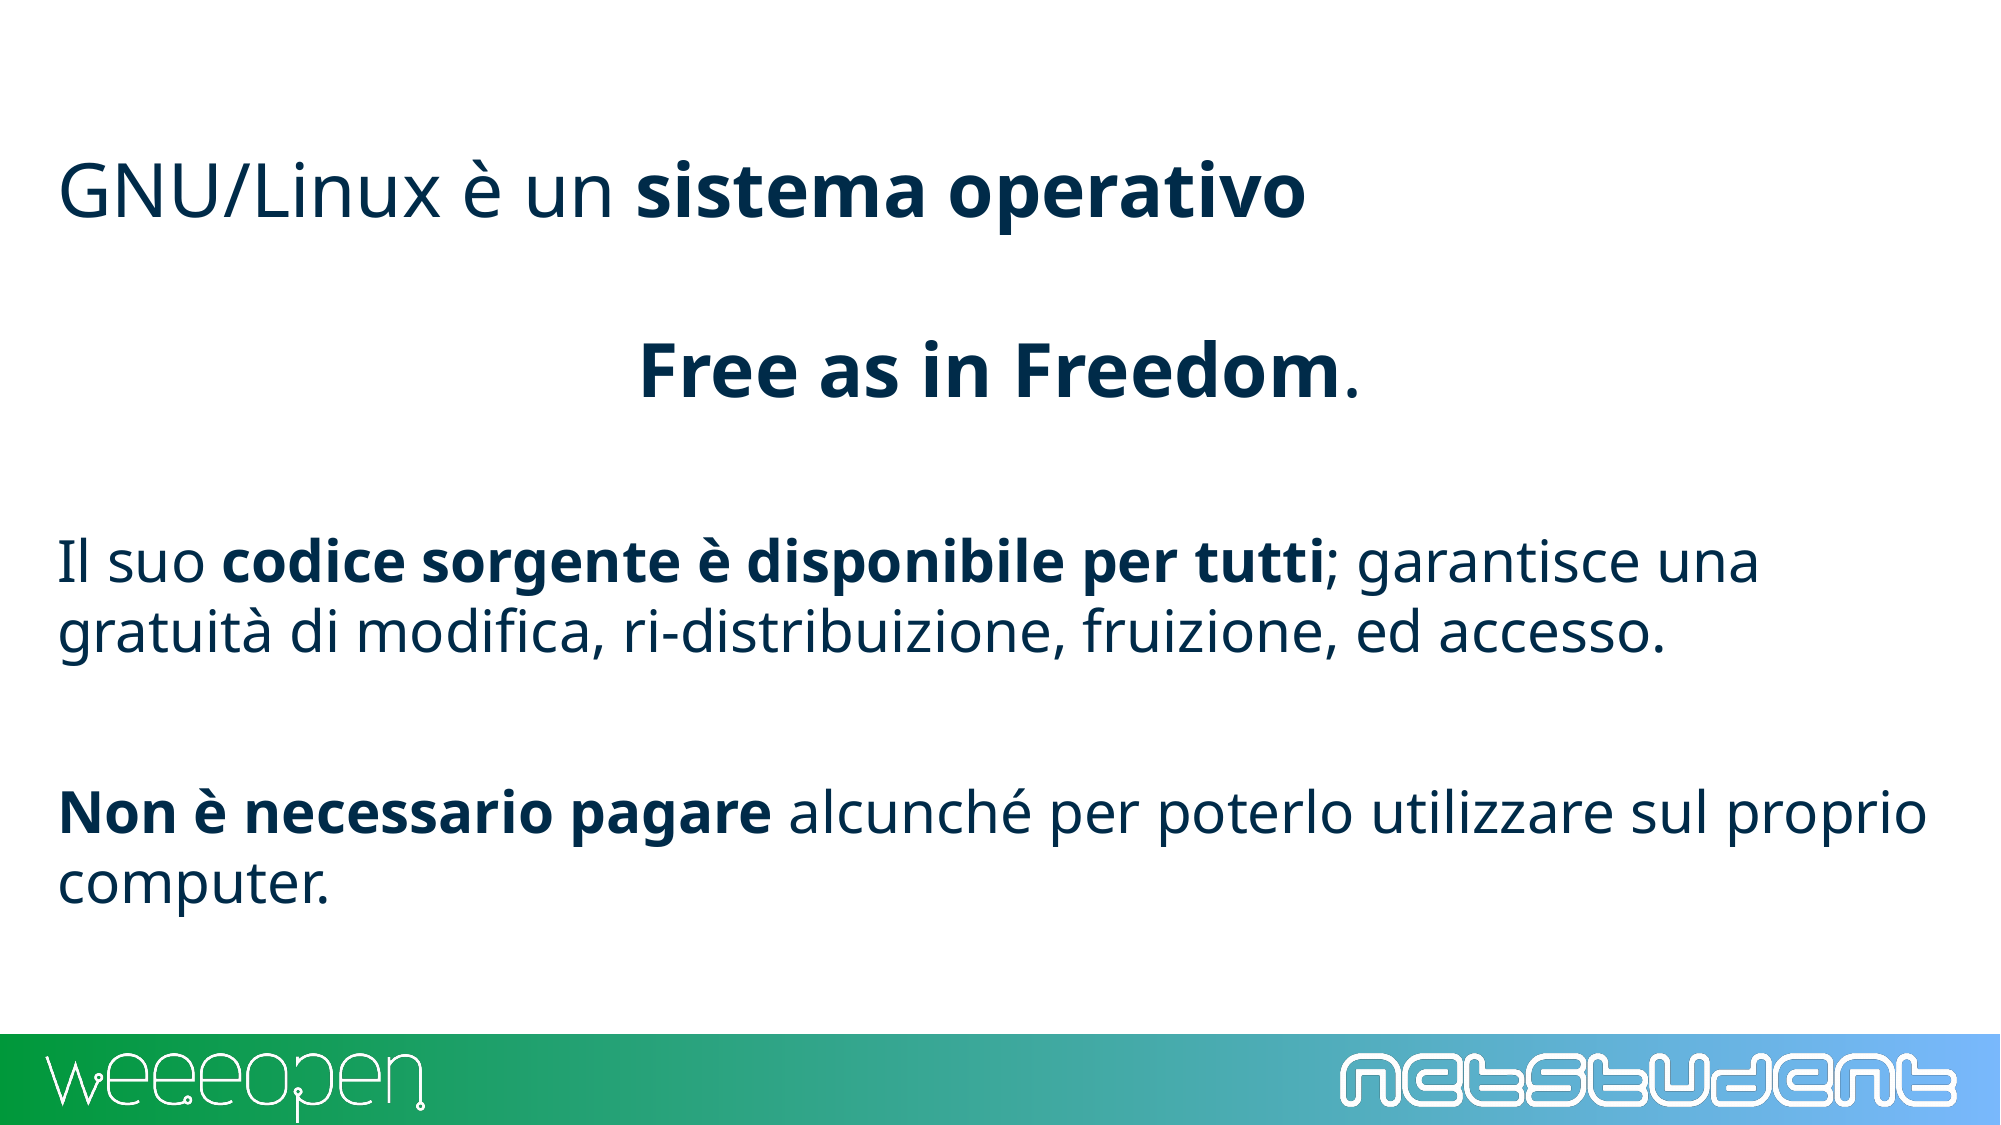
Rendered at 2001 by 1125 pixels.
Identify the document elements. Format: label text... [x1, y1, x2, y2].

picture [45, 1053, 425, 1123]
picture [1340, 1053, 1957, 1107]
text_box GNU/Linux è un sistema operativo Free as in Freedom. Il suo codice sorgente è disponibile per tutti; garantisce una gratuità di modifica, ri-distribuizione, fruizione, ed accesso. Non è necessario pagare alcunché per poterlo utilizzare sul proprio computer. [42, 134, 1958, 850]
